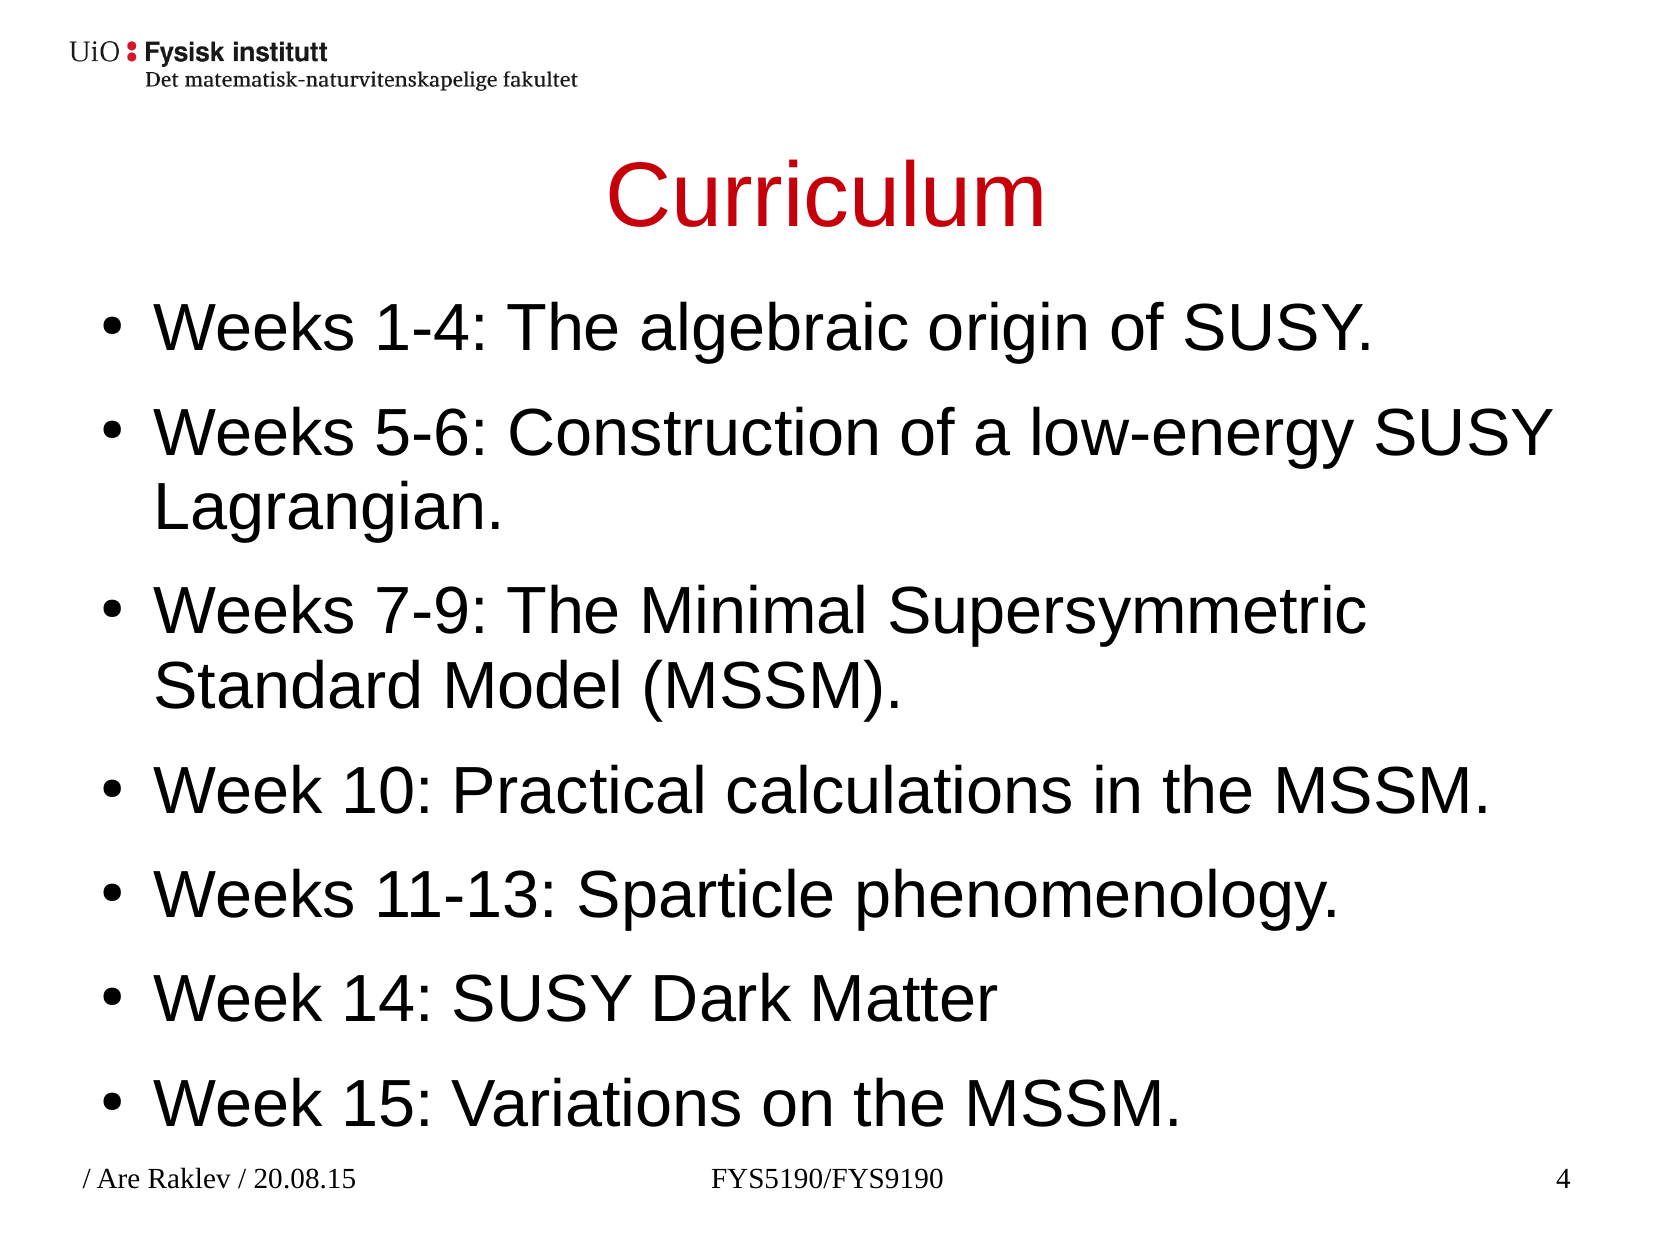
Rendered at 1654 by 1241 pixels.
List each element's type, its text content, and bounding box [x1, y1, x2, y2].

list Weeks 1-4: The algebraic origin of SUSY. Weeks 5-6: Construction of a low-energy SUSY Lagrangian. Weeks 7-9: The Minimal Supersymmetric Standard Model (MSSM). Week 10: Practical calculations in the MSSM. Weeks 11-13: Sparticle phenomenology. Week 14: SUSY Dark Matter Week 15: Variations on the MSSM. [82, 290, 1571, 1139]
title Curriculum [82, 90, 1571, 290]
picture [68, 37, 581, 93]
